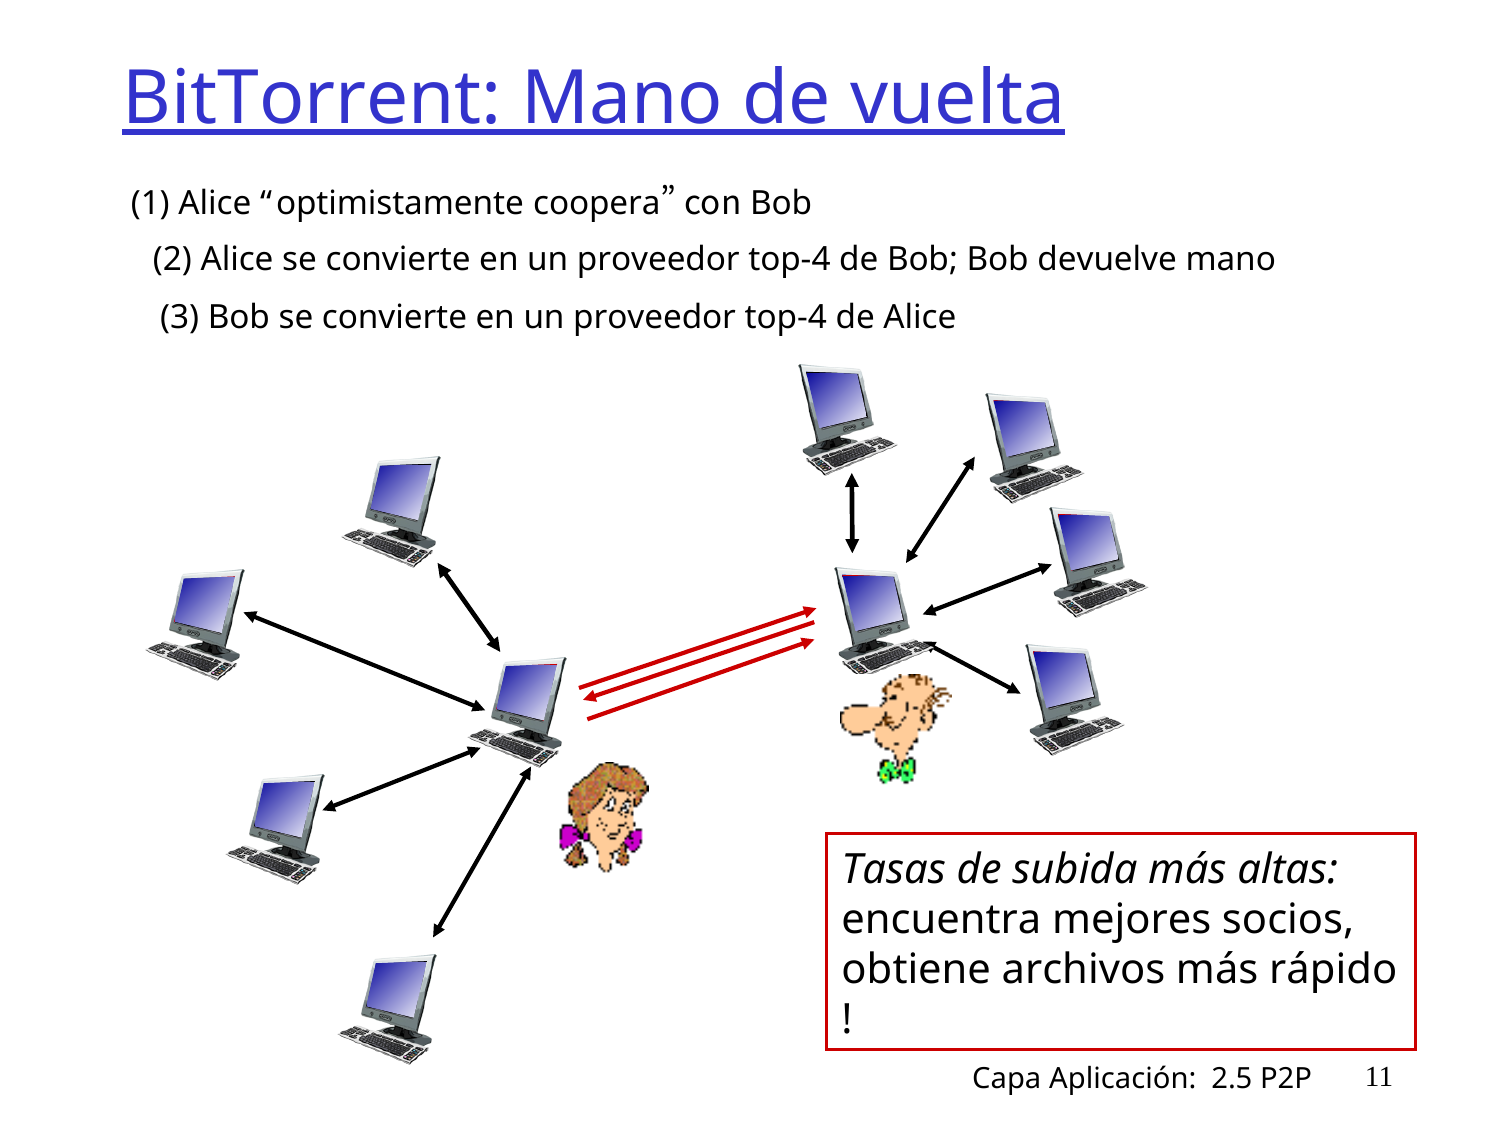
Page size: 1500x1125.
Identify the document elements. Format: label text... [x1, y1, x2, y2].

picture [443, 652, 649, 877]
picture [313, 949, 439, 1073]
text_box [370, 463, 432, 521]
text_box [1033, 651, 1094, 709]
picture [795, 359, 921, 484]
text_box [254, 781, 315, 838]
text_box [1057, 513, 1119, 571]
text_box [842, 574, 904, 632]
text_box [174, 576, 235, 634]
picture [317, 451, 443, 576]
text_box (1) Alice “optimistamente coopera” con Bob [130, 181, 813, 222]
picture [831, 562, 957, 789]
text_box [806, 371, 867, 429]
picture [121, 564, 247, 689]
text_box Tasas de subida más altas: encuentra mejores socios, obtiene archivos más rápido ! [826, 833, 1416, 1050]
picture [201, 769, 327, 893]
text_box [366, 961, 427, 1018]
text_box (2) Alice se convierte en un proveedor top-4 de Bob; Bob devuelve mano [152, 237, 1278, 278]
text_box (3) Bob se convierte en un proveedor top-4 de Alice [160, 295, 958, 336]
picture [982, 388, 1172, 626]
title BitTorrent: Mano de vuelta [79, 0, 1355, 188]
text_box [496, 663, 558, 721]
picture [1022, 639, 1148, 764]
text_box [993, 400, 1055, 457]
